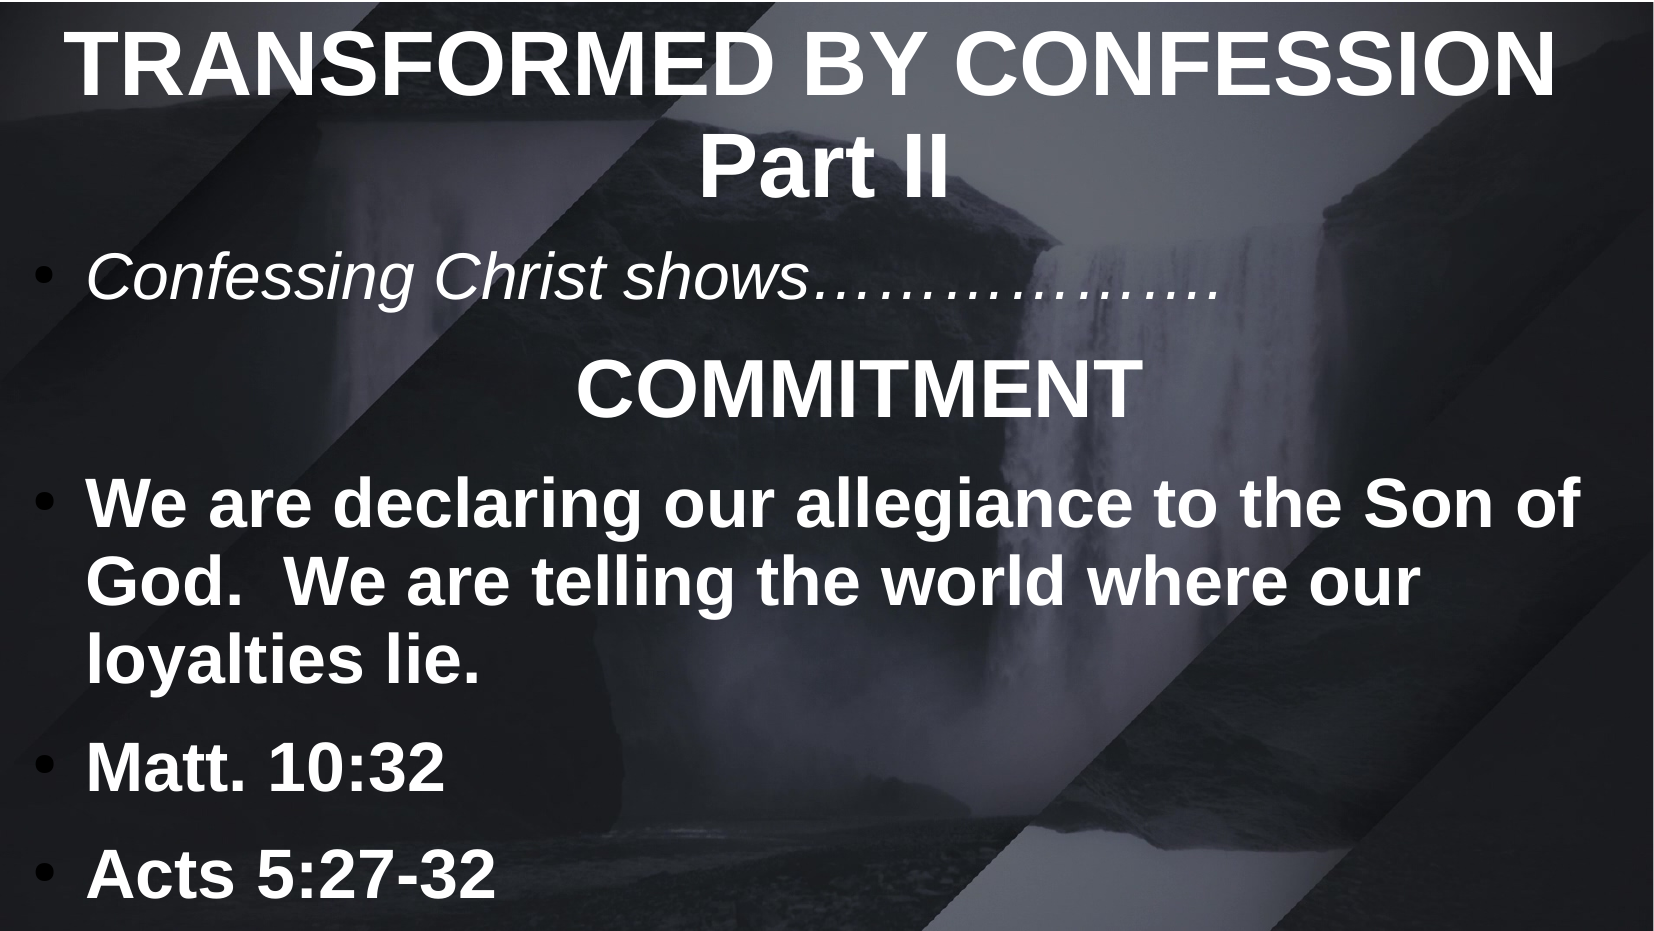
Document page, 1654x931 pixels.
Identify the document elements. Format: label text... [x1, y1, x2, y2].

picture [0, 2, 1654, 931]
list Confessing Christ shows………………. COMMITMENT We are declaring our allegiance to the Son of God. We are telling the world where our loyalties lie. Matt. 10:32 Acts 5:27-32 [15, 240, 1636, 916]
title TRANSFORMED BY CONFESSION Part II [0, 0, 1651, 269]
